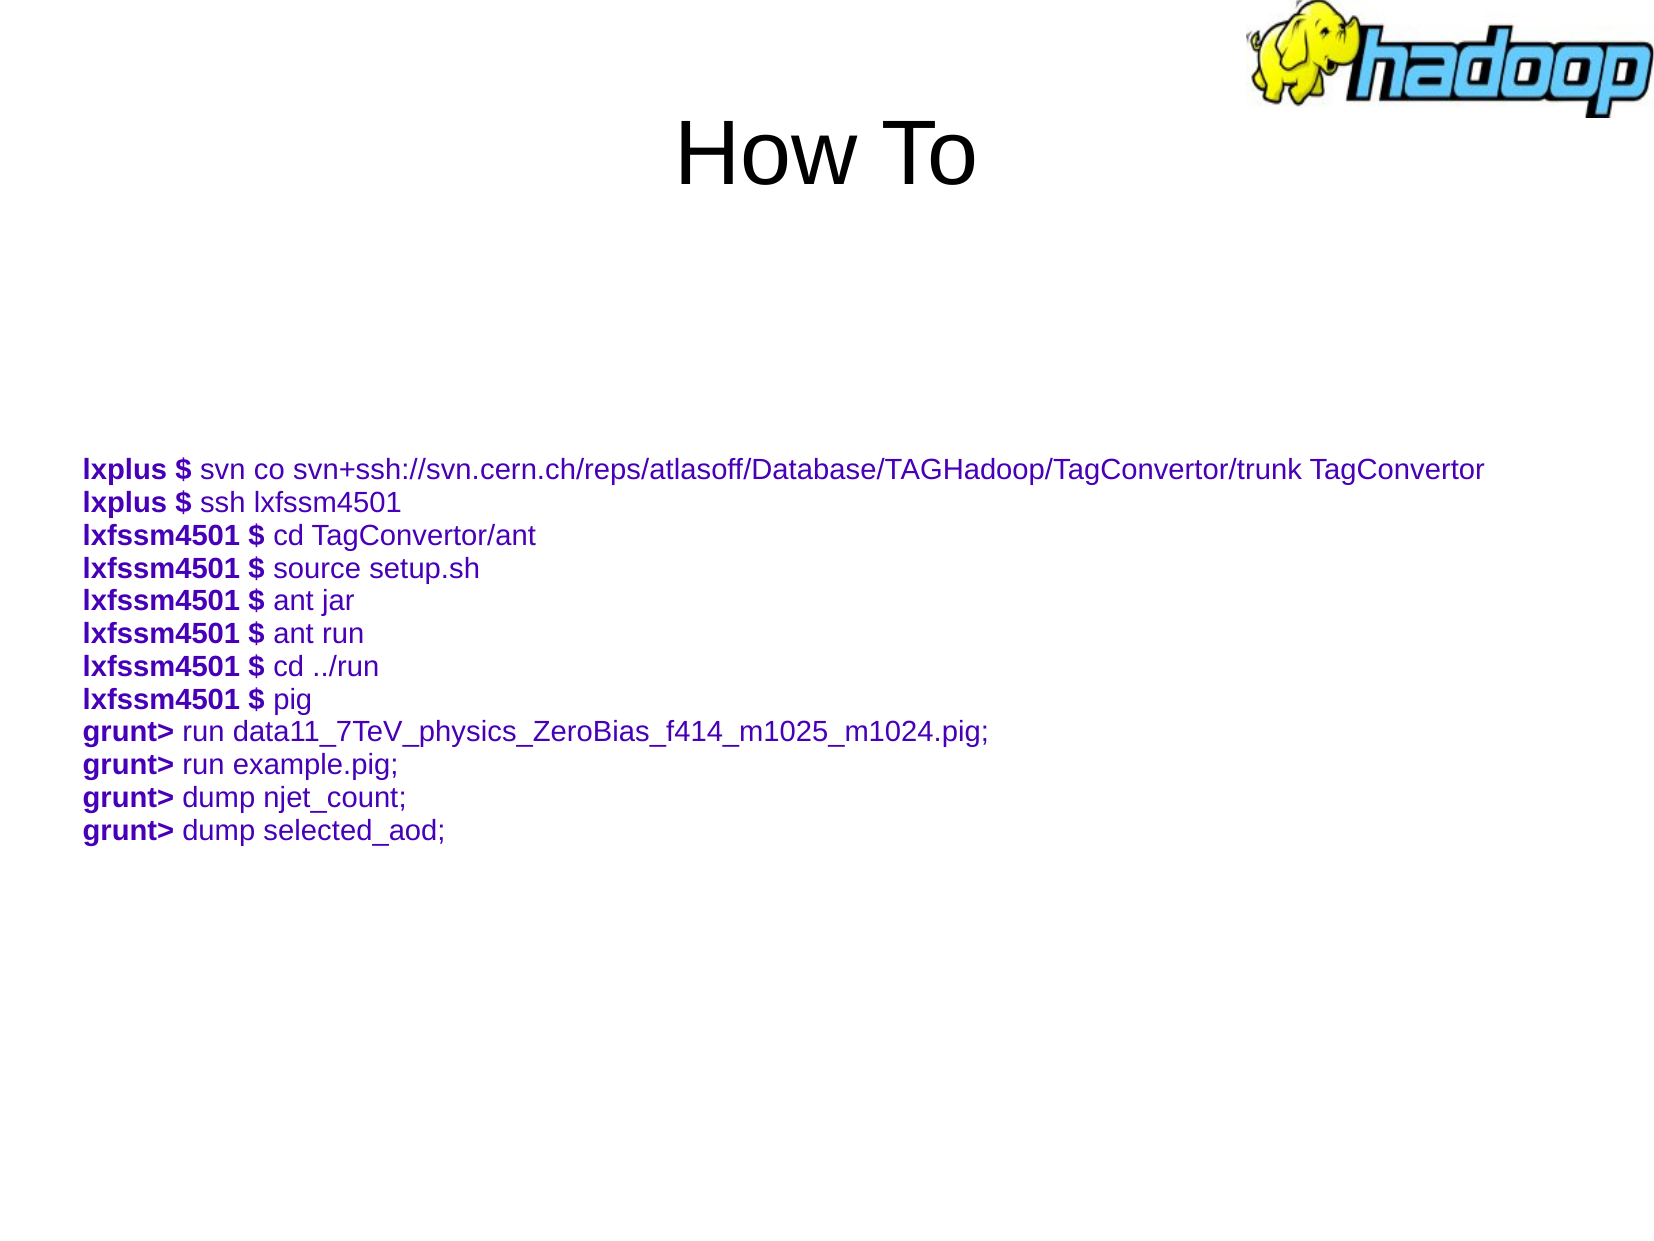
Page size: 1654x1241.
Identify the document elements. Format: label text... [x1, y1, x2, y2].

picture [1246, 0, 1654, 118]
subtitle lxplus $ svn co svn+ssh://svn.cern.ch/reps/atlasoff/Database/TAGHadoop/TagConvertor/trunk TagConvertor lxplus $ ssh lxfssm4501 lxfssm4501 $ cd TagConvertor/ant lxfssm4501 $ source setup.sh lxfssm4501 $ ant jar lxfssm4501 $ ant run lxfssm4501 $ cd ../run lxfssm4501 $ pig grunt> run data11_7TeV_physics_ZeroBias_f414_m1025_m1024.pig; grunt> run example.pig; grunt> dump njet_count; grunt> dump selected_aod; [82, 290, 1622, 1010]
title How To [82, 49, 1571, 257]
